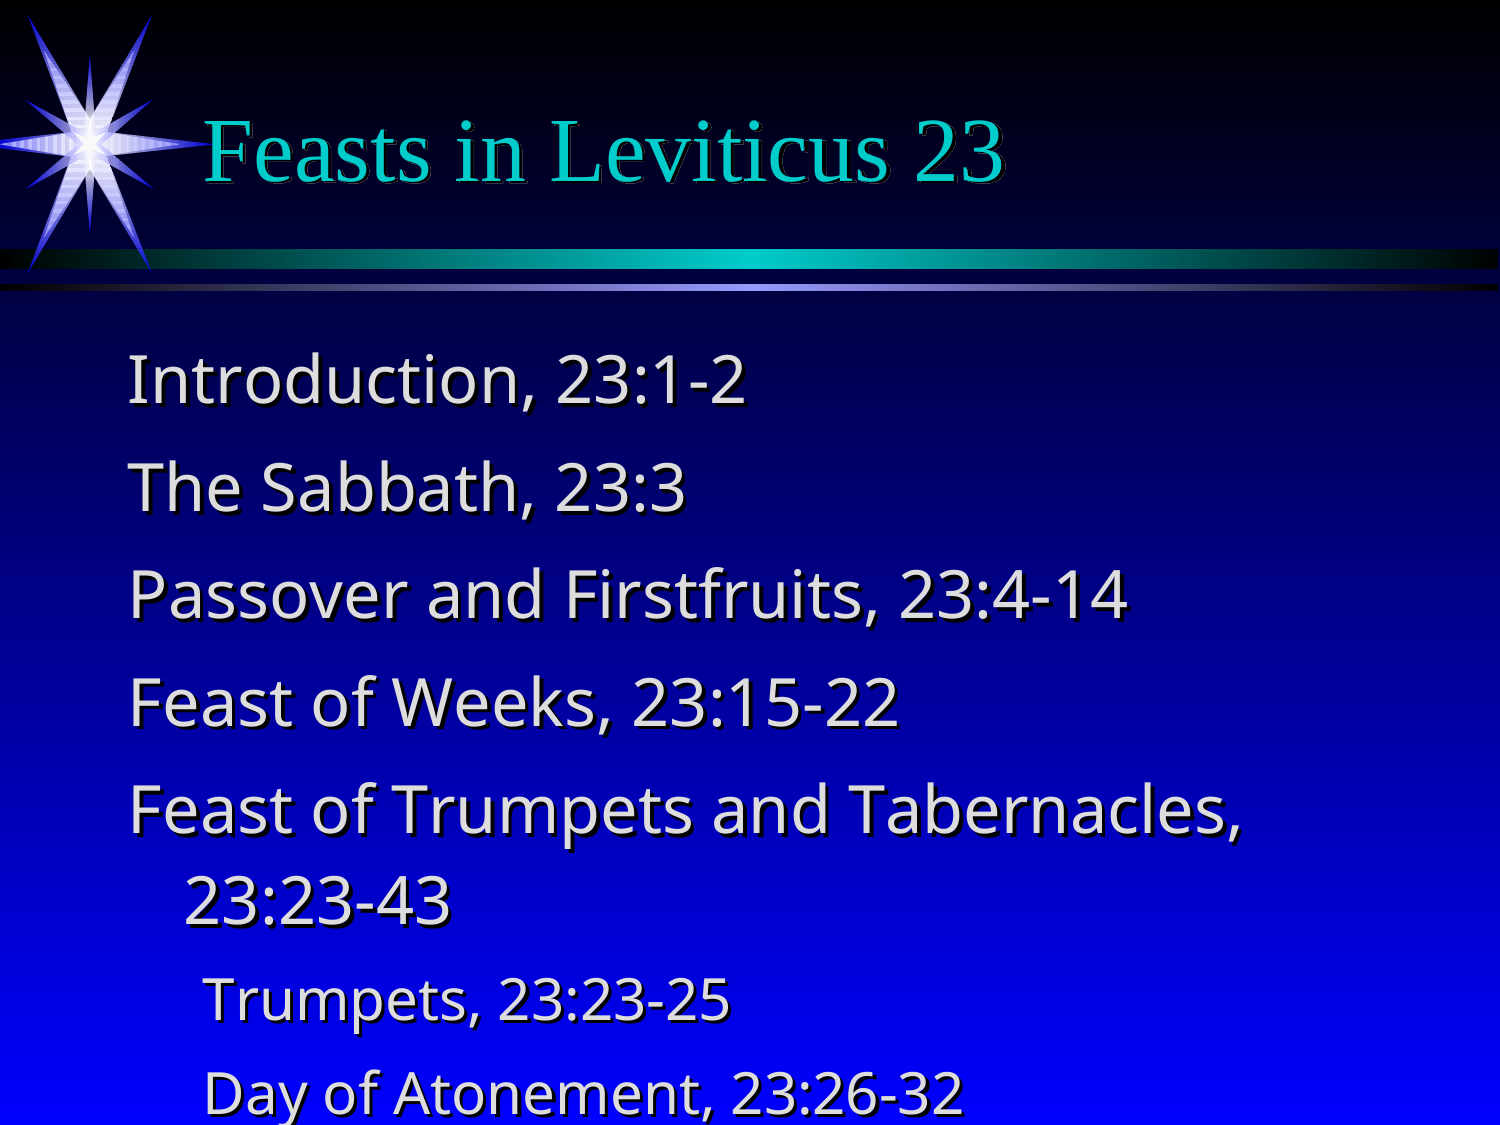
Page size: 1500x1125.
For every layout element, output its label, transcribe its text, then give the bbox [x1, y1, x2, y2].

list Introduction, 23:1-2 The Sabbath, 23:3 Passover and Firstfruits, 23:4-14 Feast of Weeks, 23:15-22 Feast of Trumpets and Tabernacles, 23:23-43 Trumpets, 23:23-25 Day of Atonement, 23:26-32 Tabernacles, 23:33-43 Summary, 23:44 [112, 324, 1388, 1125]
title Feasts in Leviticus 23 [187, 56, 1463, 244]
